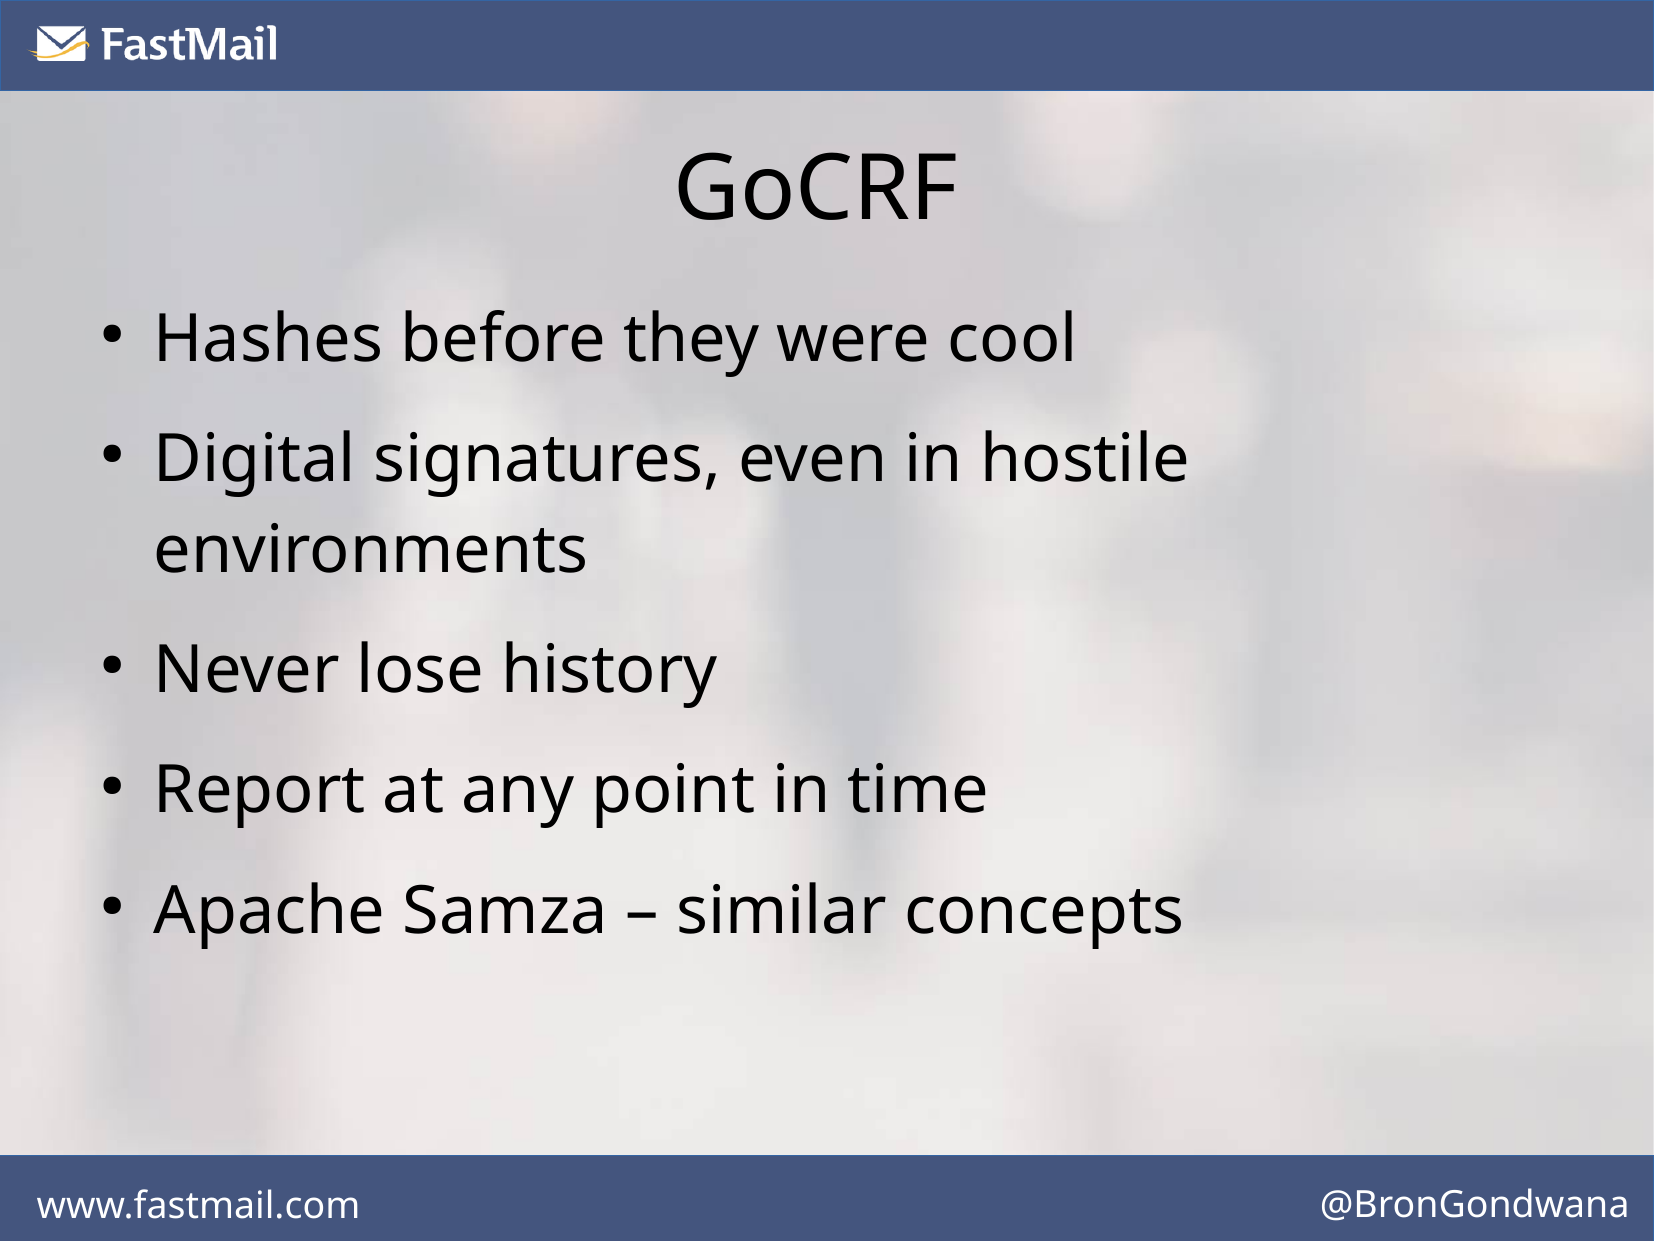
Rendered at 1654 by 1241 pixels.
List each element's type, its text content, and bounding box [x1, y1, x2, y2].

picture [26, 8, 302, 78]
title GoCRF [71, 101, 1561, 267]
picture [0, 91, 1654, 1155]
list Hashes before they were cool Digital signatures, even in hostile environments Never lose history Report at any point in time Apache Samza – similar concepts [82, 290, 1571, 1010]
